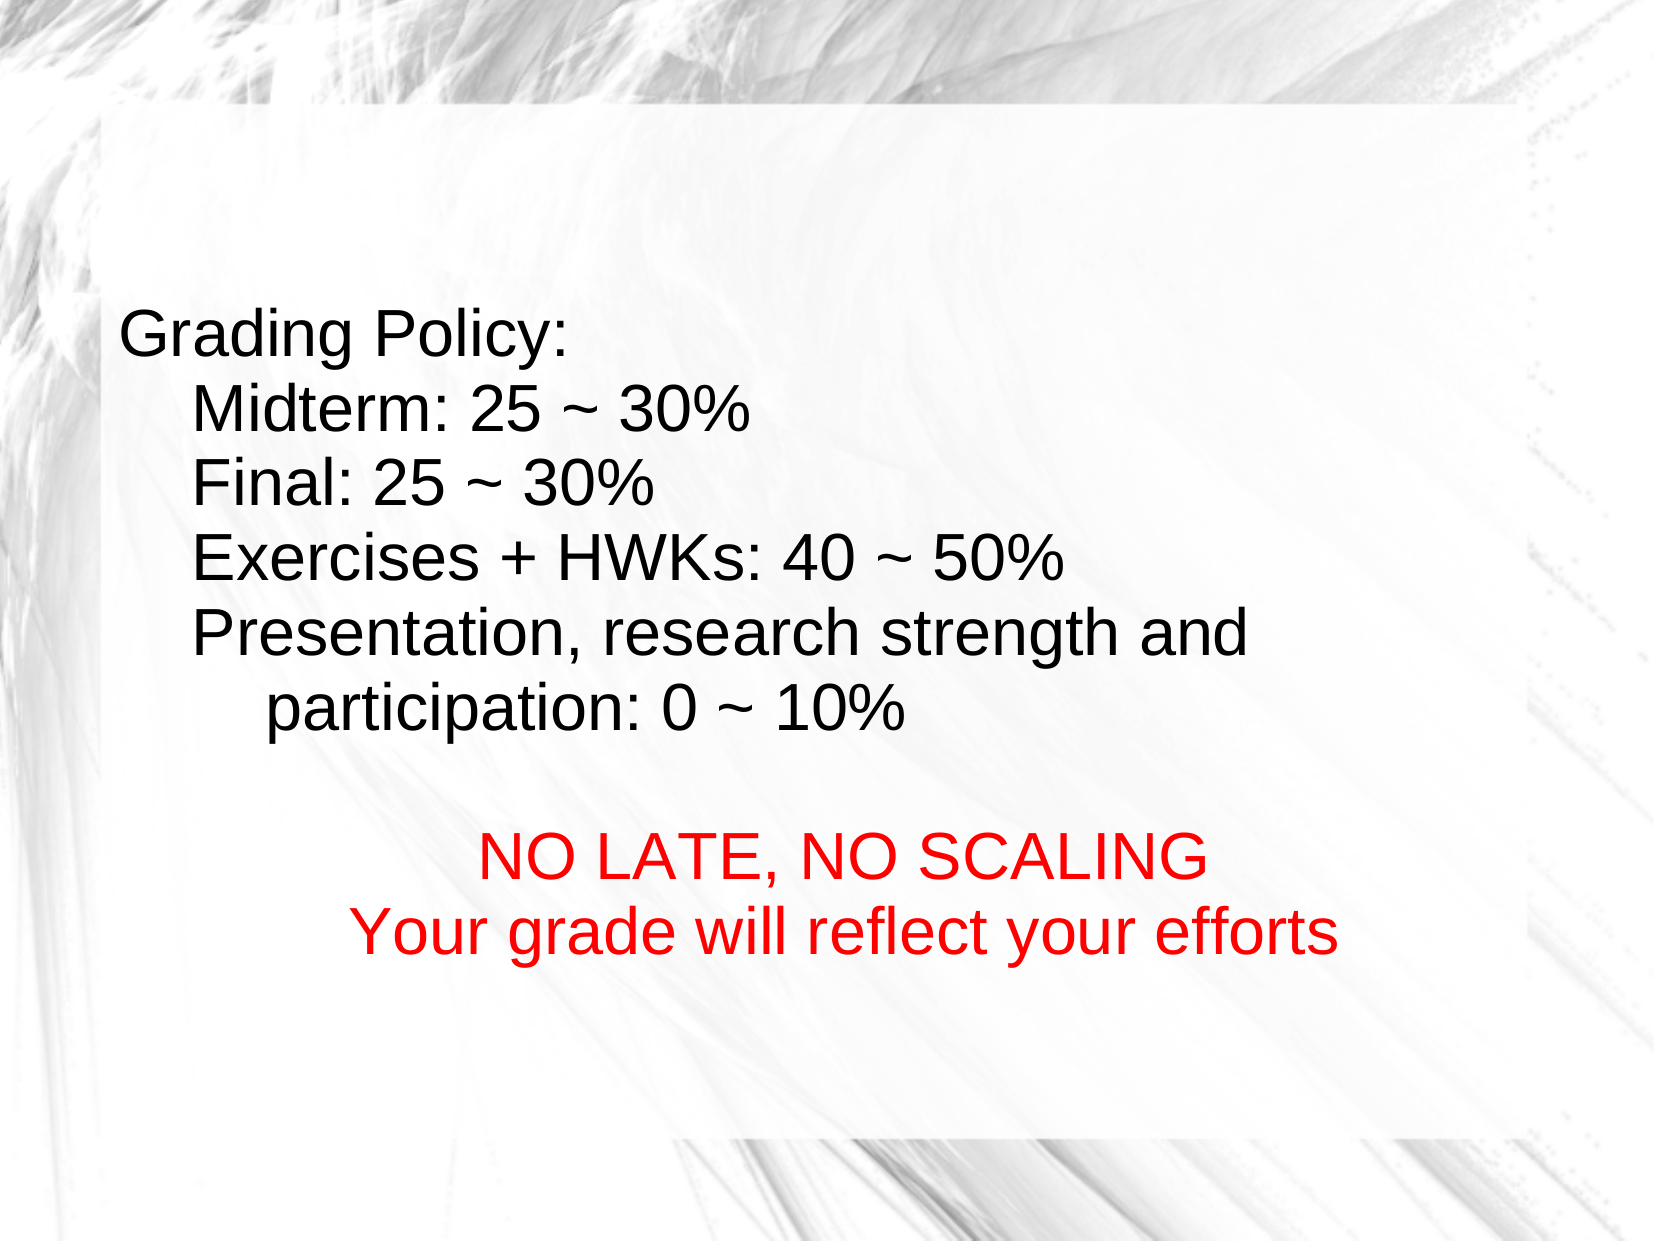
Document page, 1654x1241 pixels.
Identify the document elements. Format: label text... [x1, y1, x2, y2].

picture [0, 0, 1654, 1241]
subtitle Grading Policy: Midterm: 25 ~ 30% Final: 25 ~ 30% Exercises + HWKs: 40 ~ 50% Presentation, research strength and participation: 0 ~ 10% NO LATE, NO SCALING Your grade will reflect your efforts [118, 295, 1571, 969]
